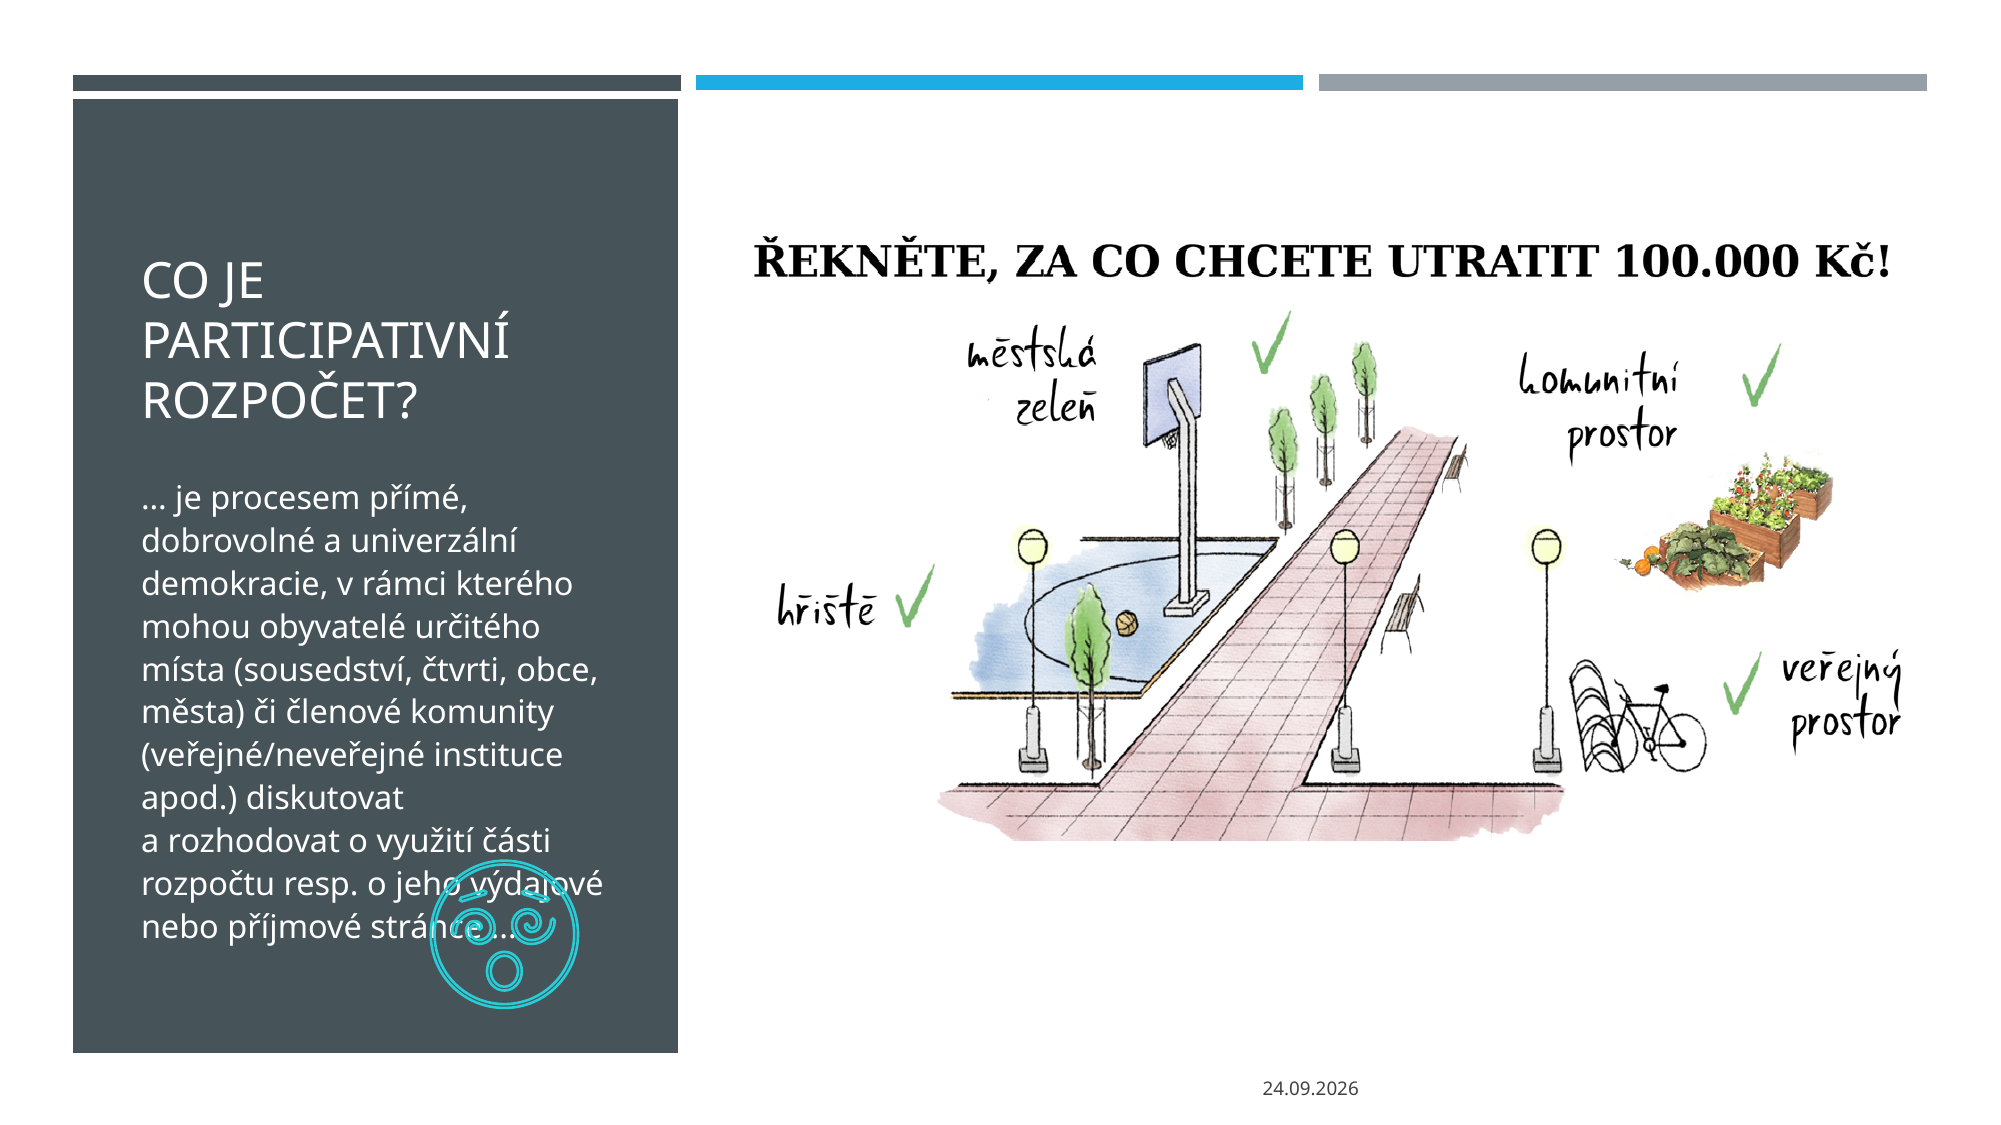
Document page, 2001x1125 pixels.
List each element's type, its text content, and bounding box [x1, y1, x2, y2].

picture [736, 207, 1917, 841]
title Co je participativní rozpočet? [125, 153, 624, 436]
list … je procesem přímé, dobrovolné a univerzální demokracie, v rámci kterého mohou obyvatelé určitého místa (sousedství, čtvrti, obce, města) či členové komunity (veřejné/neveřejné instituce apod.) diskutovat a rozhodovat o využití části rozpočtu resp. o jeho výdajové nebo příjmové stránce ... [125, 465, 624, 991]
picture [410, 840, 599, 1029]
text_box 23.04.2023 [1247, 1059, 1715, 1120]
